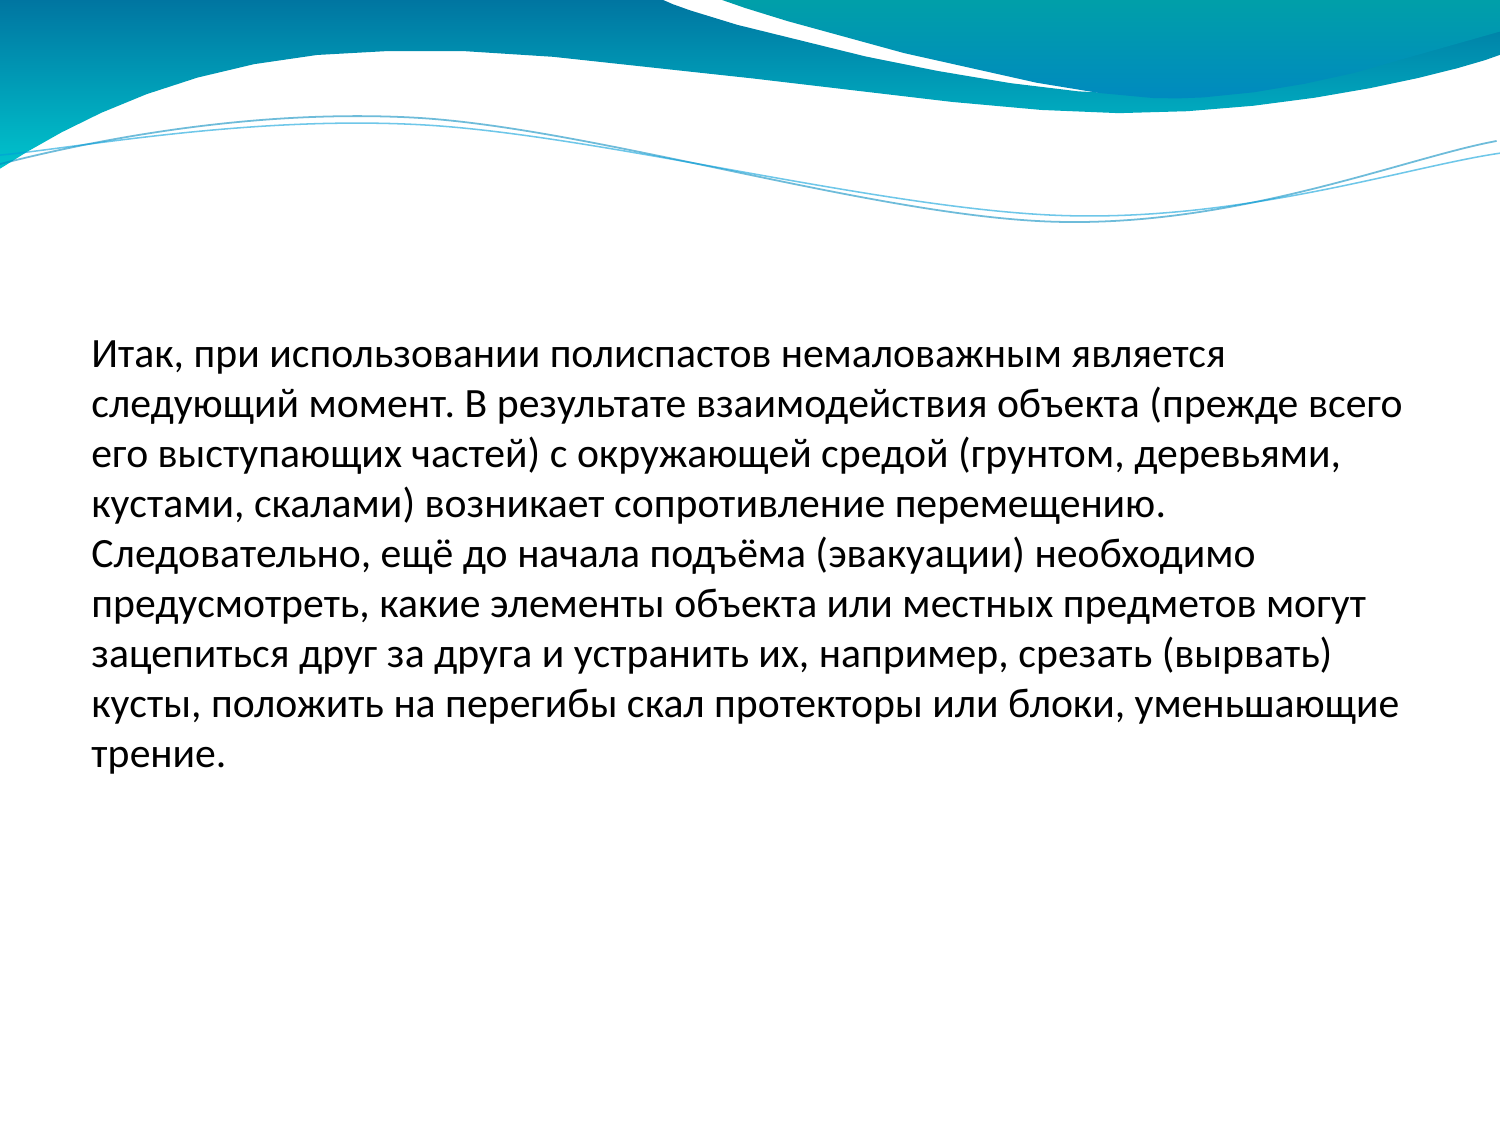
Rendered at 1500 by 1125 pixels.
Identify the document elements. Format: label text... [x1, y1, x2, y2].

list Итак, при использовании полиспастов немаловажным является следующий момент. В результате взаимодействия объекта (прежде всего его выступающих частей) с окружающей средой (грунтом, деревьями, кустами, скалами) возникает сопротивление перемещению. Следовательно, ещё до начала подъёма (эвакуации) необходимо предусмотреть, какие элементы объекта или местных предметов могут зацепиться друг за друга и устранить их, например, срезать (вырвать) кусты, положить на перегибы скал протекторы или блоки, уменьшающие трение. [76, 0, 1453, 901]
